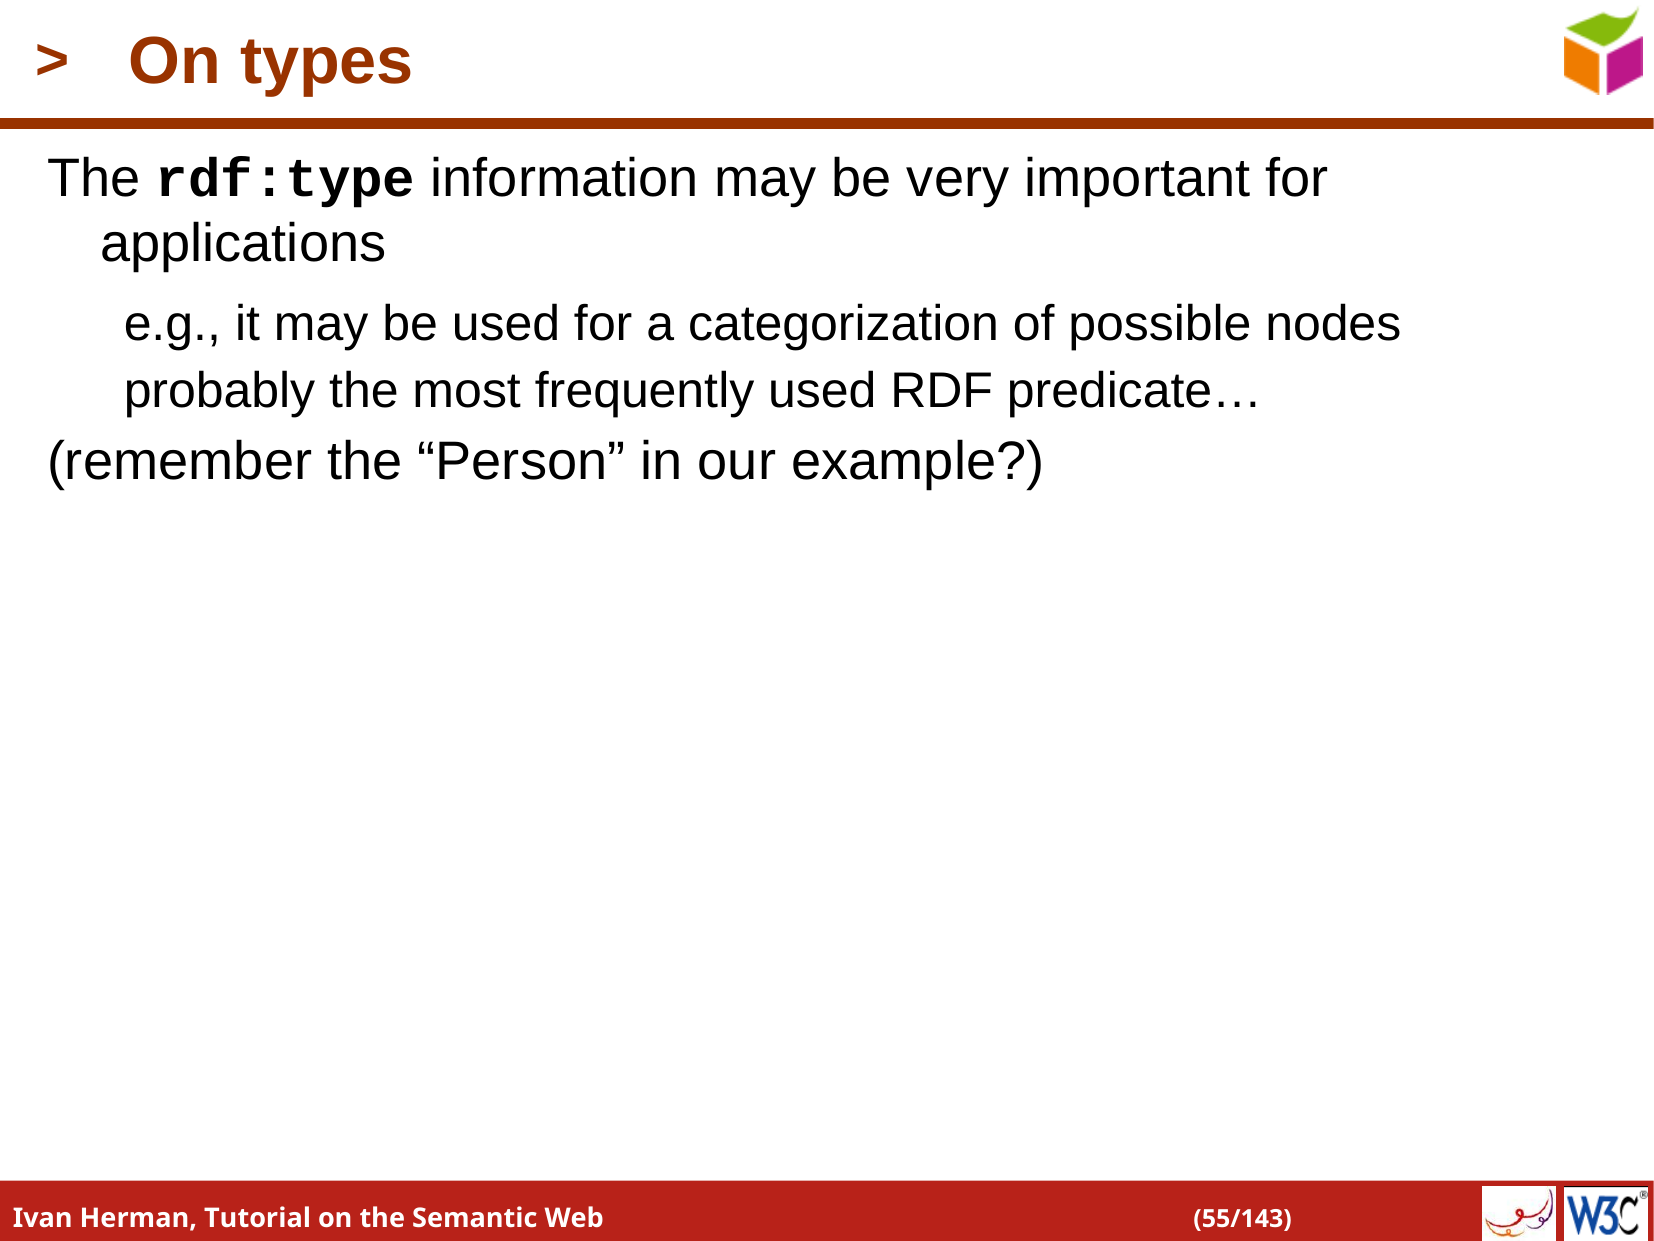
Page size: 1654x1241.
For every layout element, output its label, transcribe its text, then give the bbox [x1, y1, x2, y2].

picture [1482, 1186, 1556, 1241]
title On types [93, 0, 1493, 119]
list The rdf:type information may be very important for applications e.g., it may be used for a categorization of possible nodes probably the most frequently used RDF predicate… (remember the “Person” in our example?) [29, 147, 1624, 1119]
picture [1564, 1186, 1648, 1241]
picture [1564, 5, 1643, 95]
